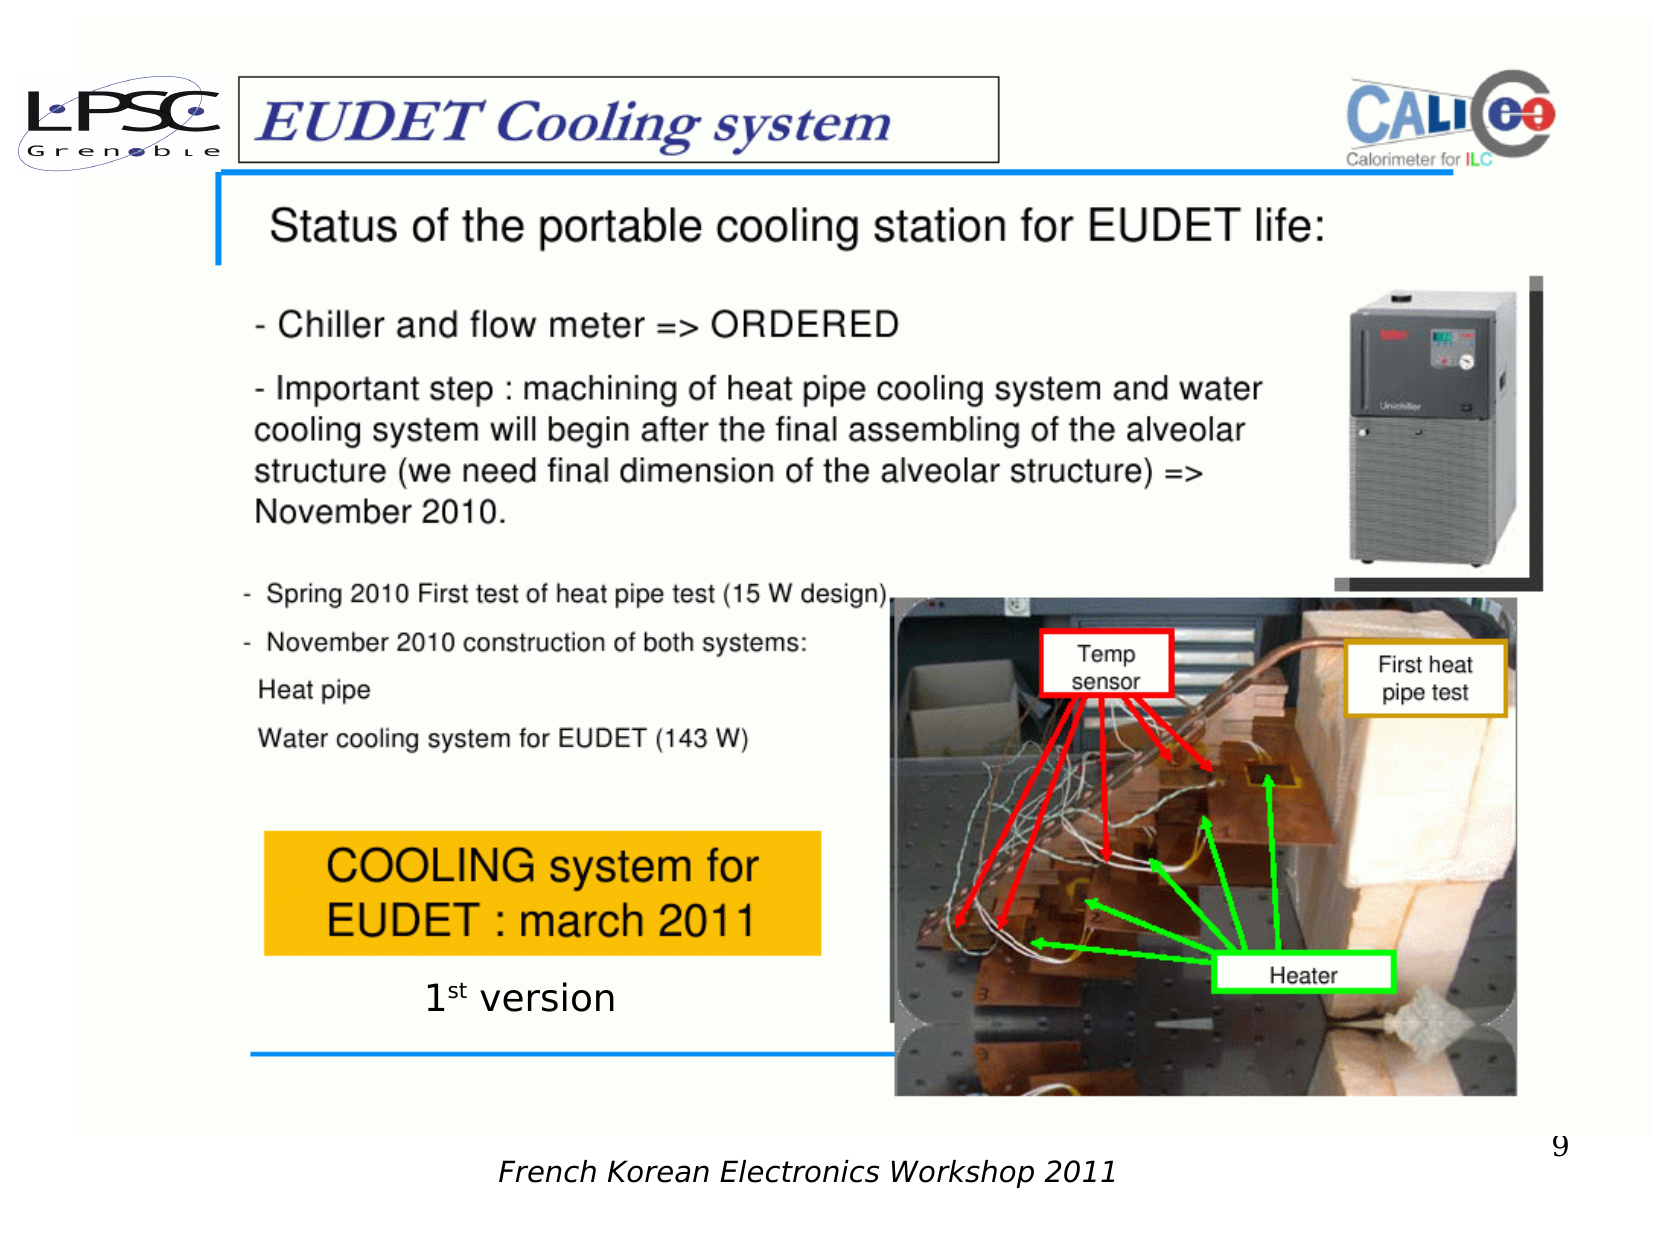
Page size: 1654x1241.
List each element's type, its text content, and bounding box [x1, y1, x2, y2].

text_box 1st version [409, 968, 632, 1028]
picture [17, 17, 1653, 1136]
